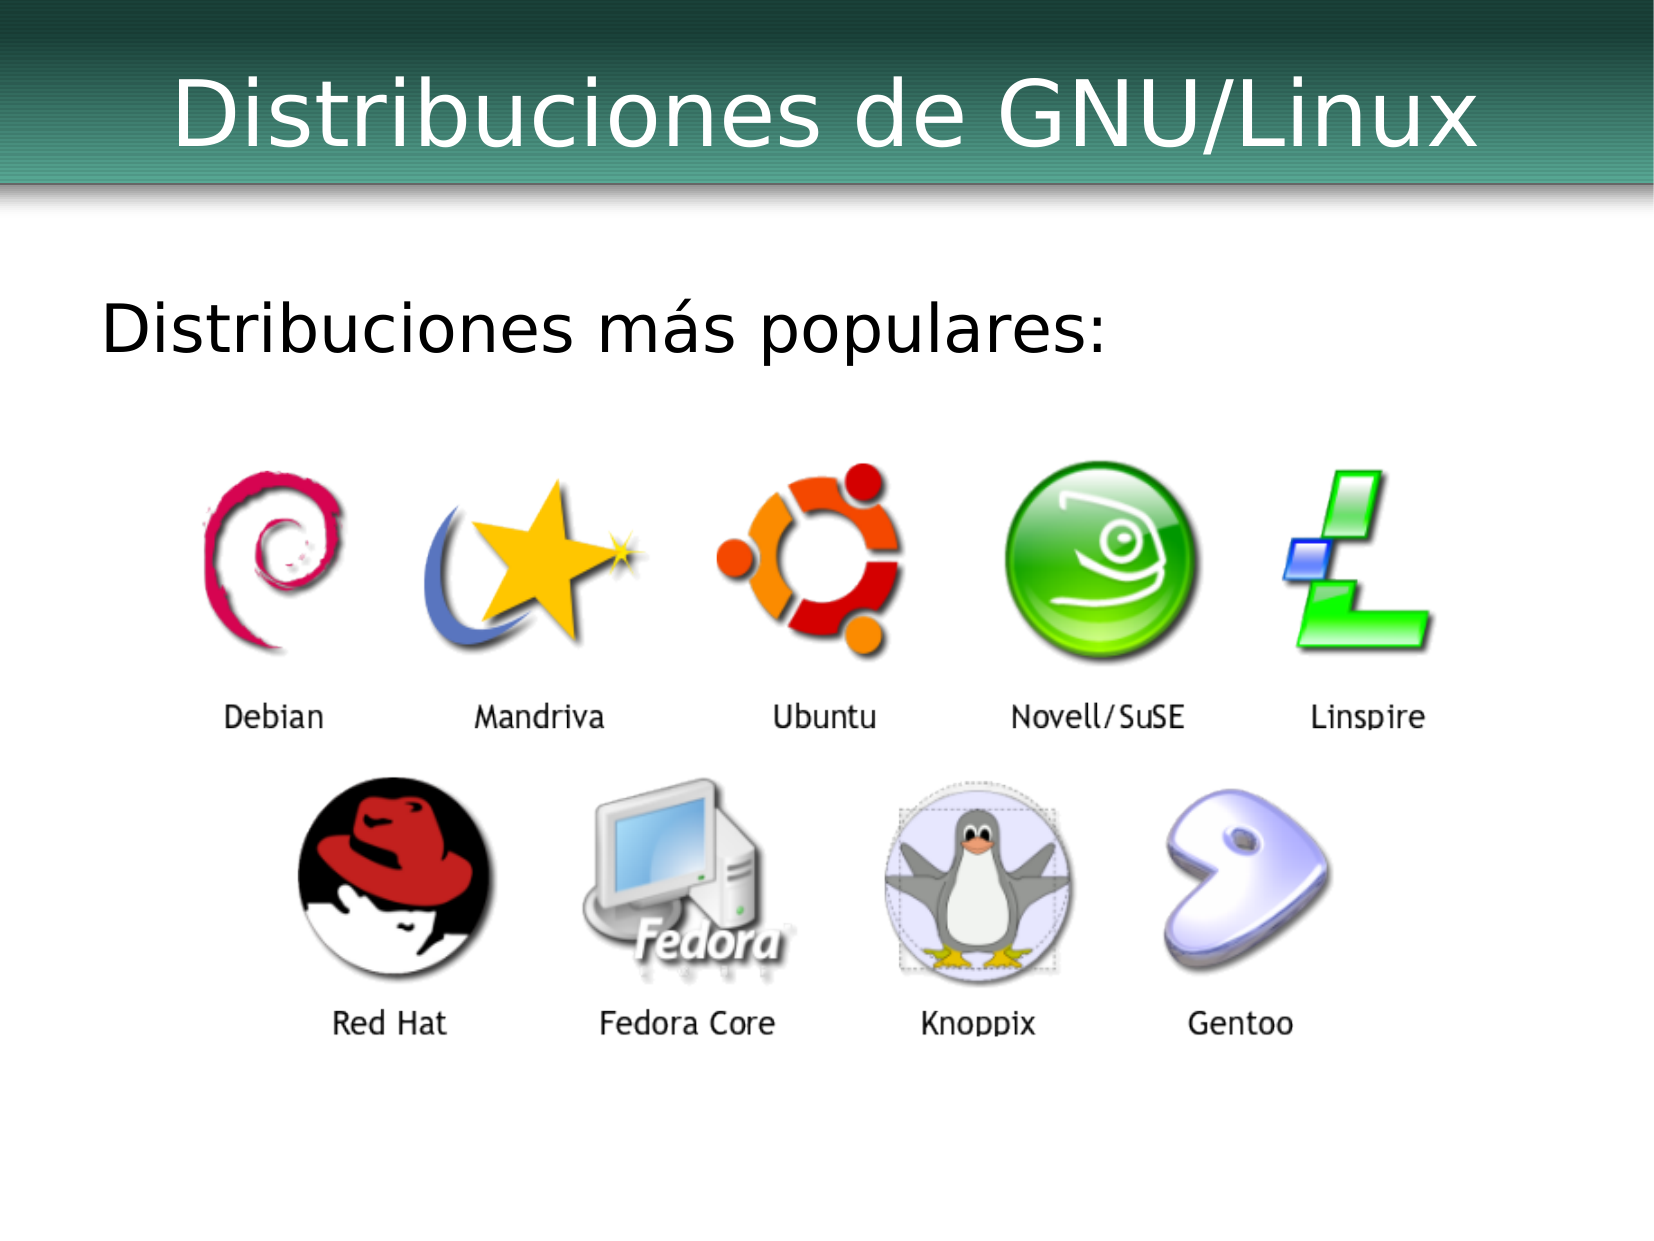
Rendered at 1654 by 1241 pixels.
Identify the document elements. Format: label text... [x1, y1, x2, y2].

title Distribuciones de GNU/Linux [82, 11, 1571, 219]
picture [177, 428, 1477, 1069]
picture [0, 0, 1654, 225]
list Distribuciones más populares: [82, 290, 1571, 1094]
